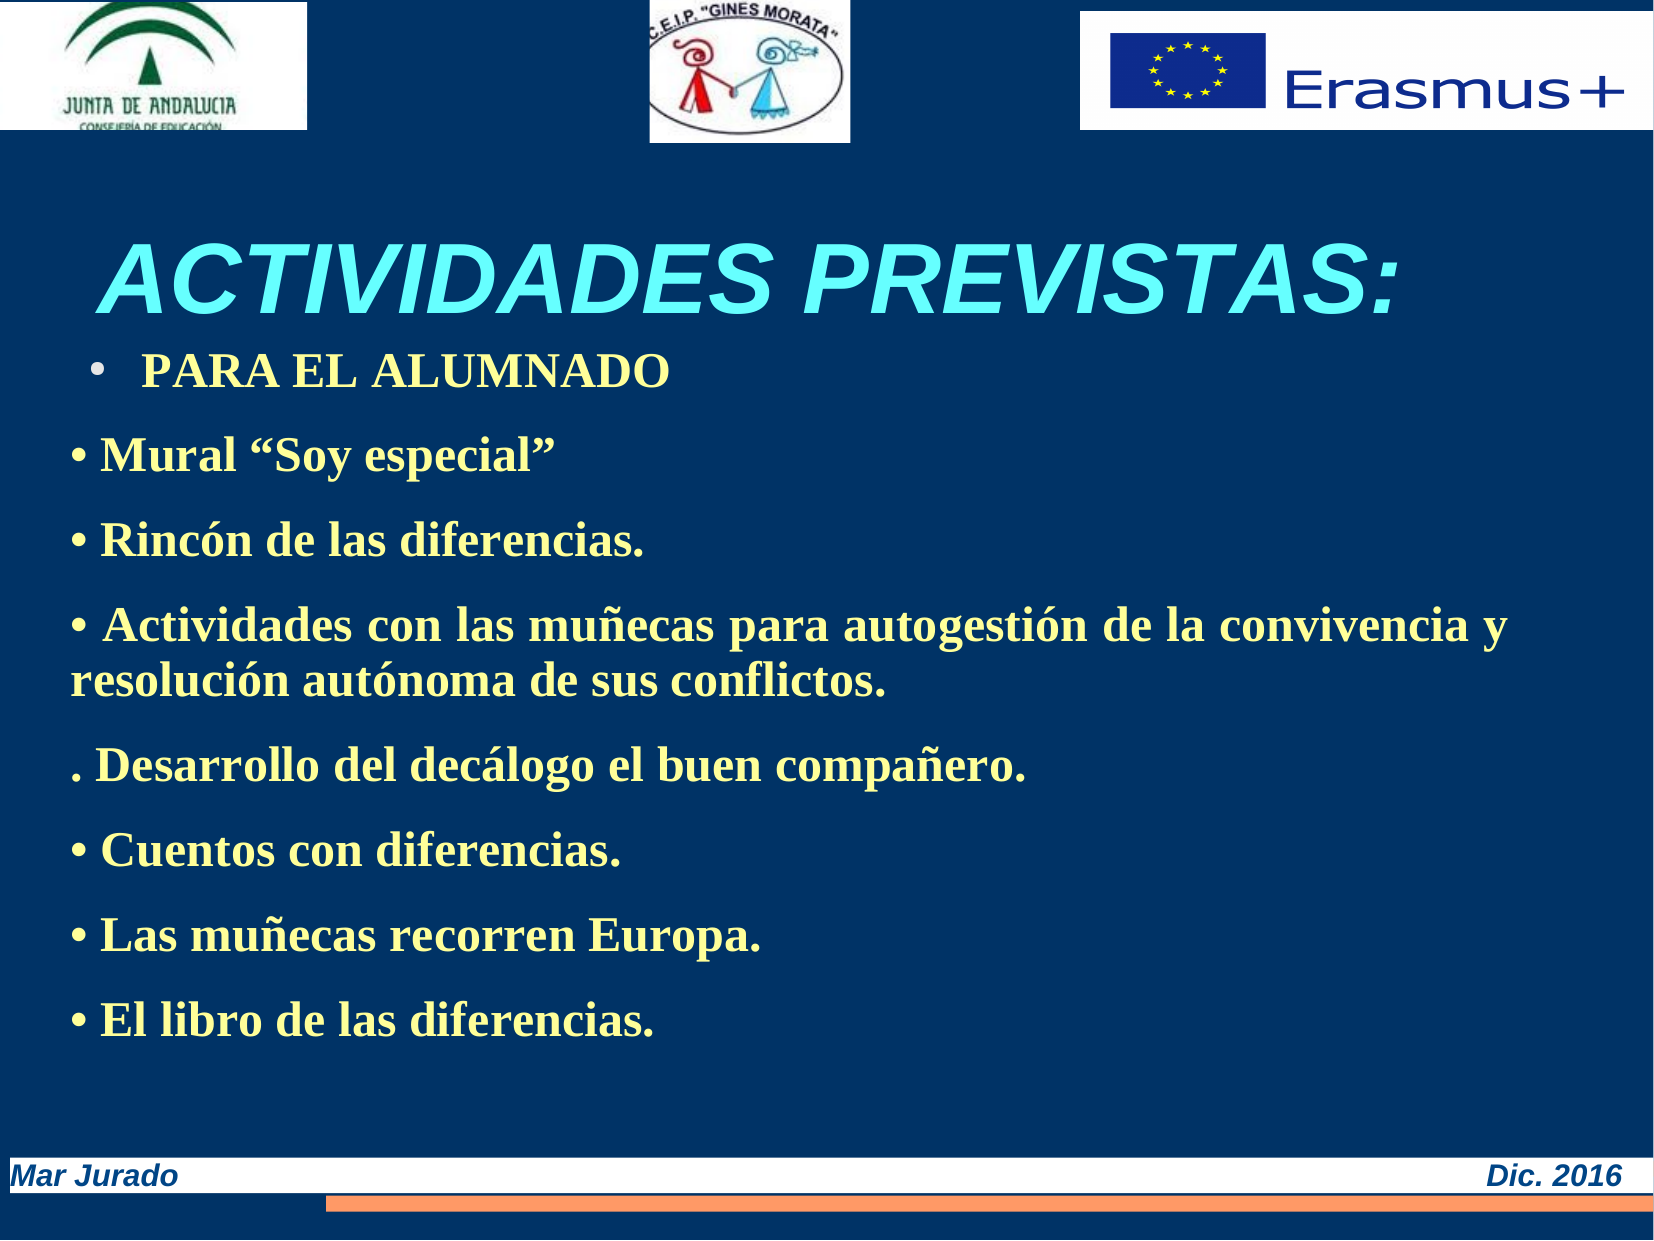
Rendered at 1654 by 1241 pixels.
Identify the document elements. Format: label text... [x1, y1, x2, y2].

list PARA EL ALUMNADO • Mural “Soy especial” • Rincón de las diferencias. • Actividades con las muñecas para autogestión de la convivencia y resolución autónoma de sus conflictos. . Desarrollo del decálogo el buen compañero. • Cuentos con diferencias. • Las muñecas recorren Europa. • El libro de las diferencias. [70, 342, 1510, 1153]
list [0, 2, 308, 130]
picture [1080, 11, 1654, 130]
title ACTIVIDADES PREVISTAS: [97, 129, 1619, 521]
list [649, 0, 851, 143]
title Mar Jurado Dic. 2016 [10, 1157, 1654, 1194]
